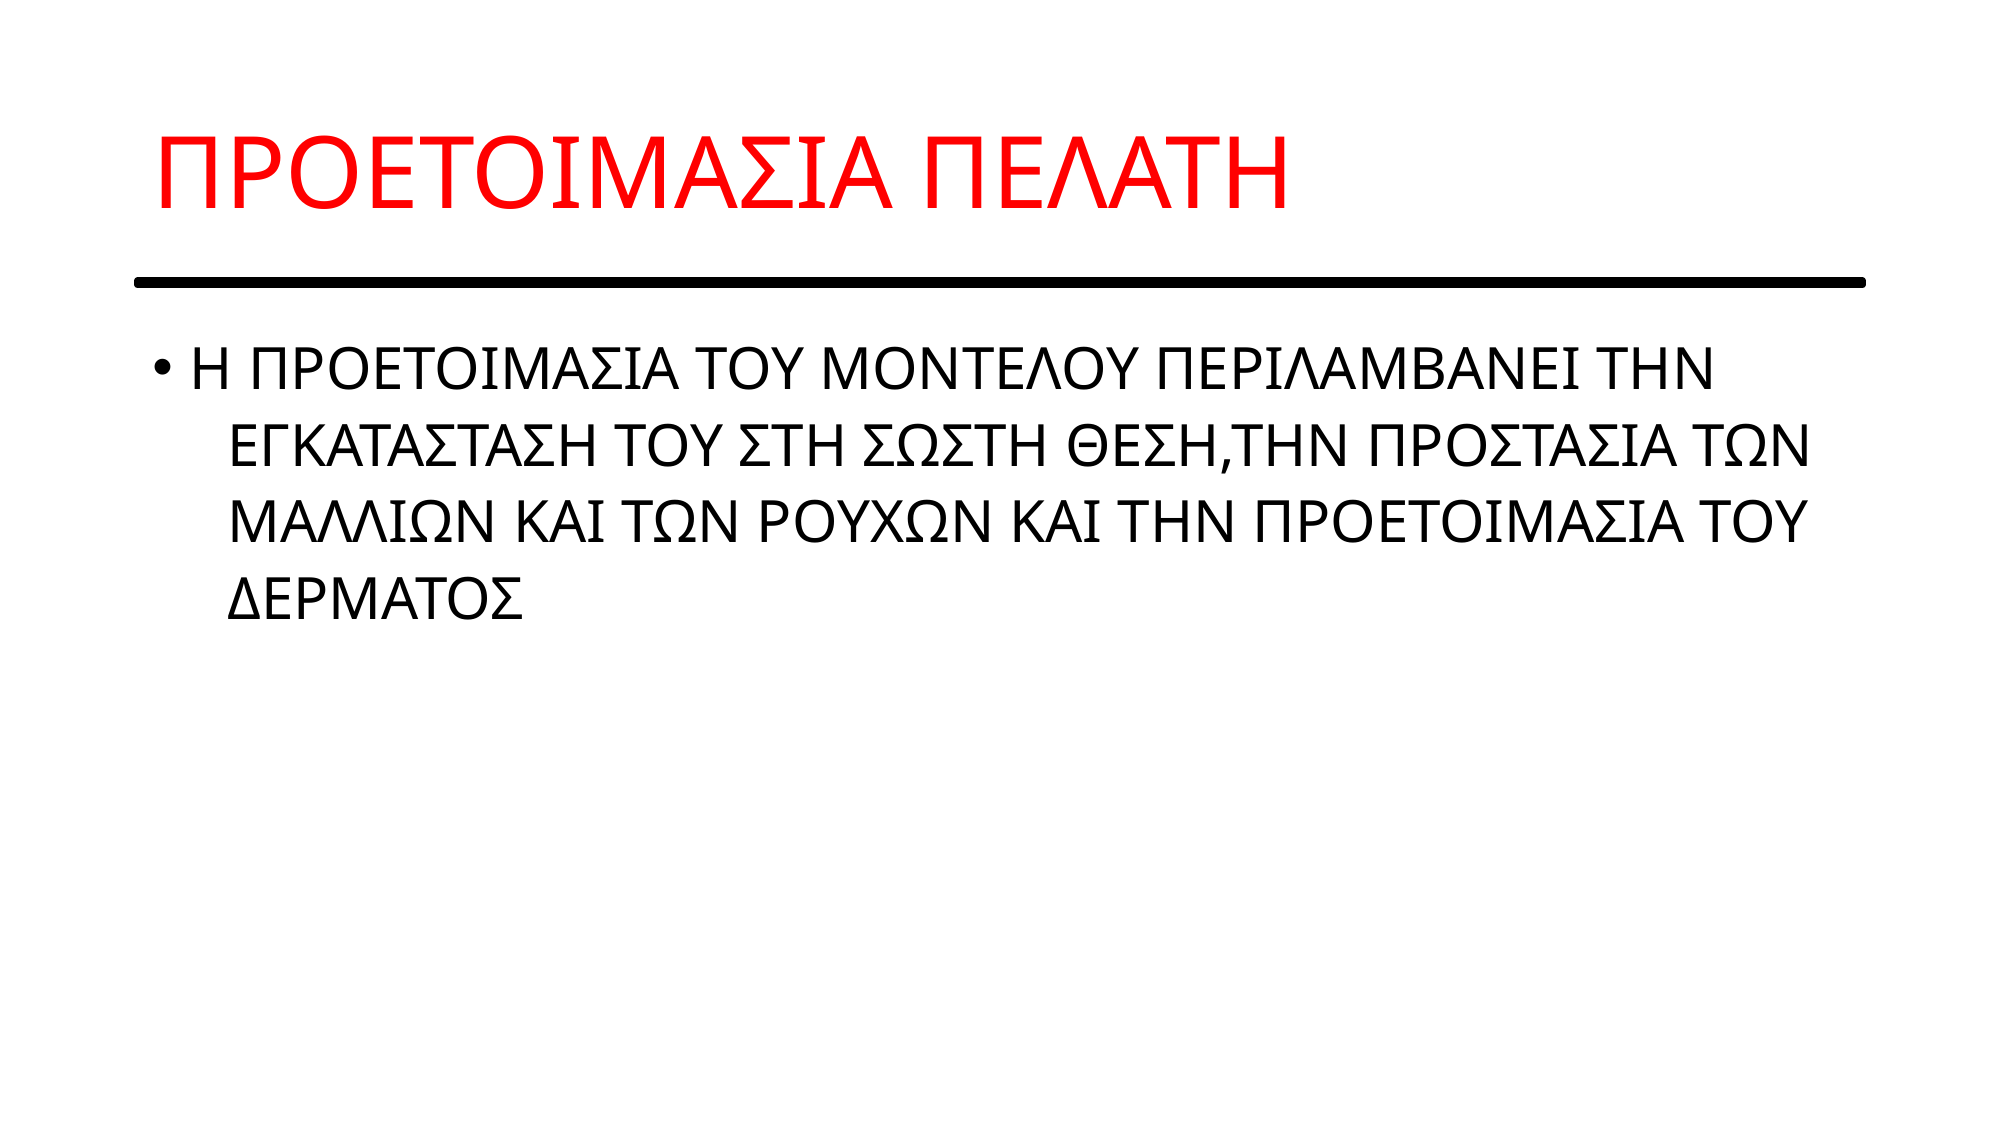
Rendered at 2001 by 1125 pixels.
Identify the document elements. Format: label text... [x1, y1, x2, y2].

title ΠΡΟΕΤΟΙΜΑΣΙΑ ΠΕΛΑΤΗ [137, 59, 1362, 278]
list Η ΠΡΟΕΤΟΙΜΑΣΙΑ ΤΟΥ ΜΟΝΤΕΛΟΥ ΠΕΡΙΛΑΜΒΑΝΕΙ ΤΗΝ ΕΓΚΑΤΑΣΤΑΣΗ ΤΟΥ ΣΤΗ ΣΩΣΤΗ ΘΕΣΗ,ΤΗΝ ΠΡΟΣΤΑΣΙΑ ΤΩΝ ΜΑΛΛΙΩΝ ΚΑΙ ΤΩΝ ΡΟΥΧΩΝ ΚΑΙ ΤΗΝ ΠΡΟΕΤΟΙΜΑΣΙΑ ΤΟΥ ΔΕΡΜΑΤΟΣ [137, 316, 1863, 726]
